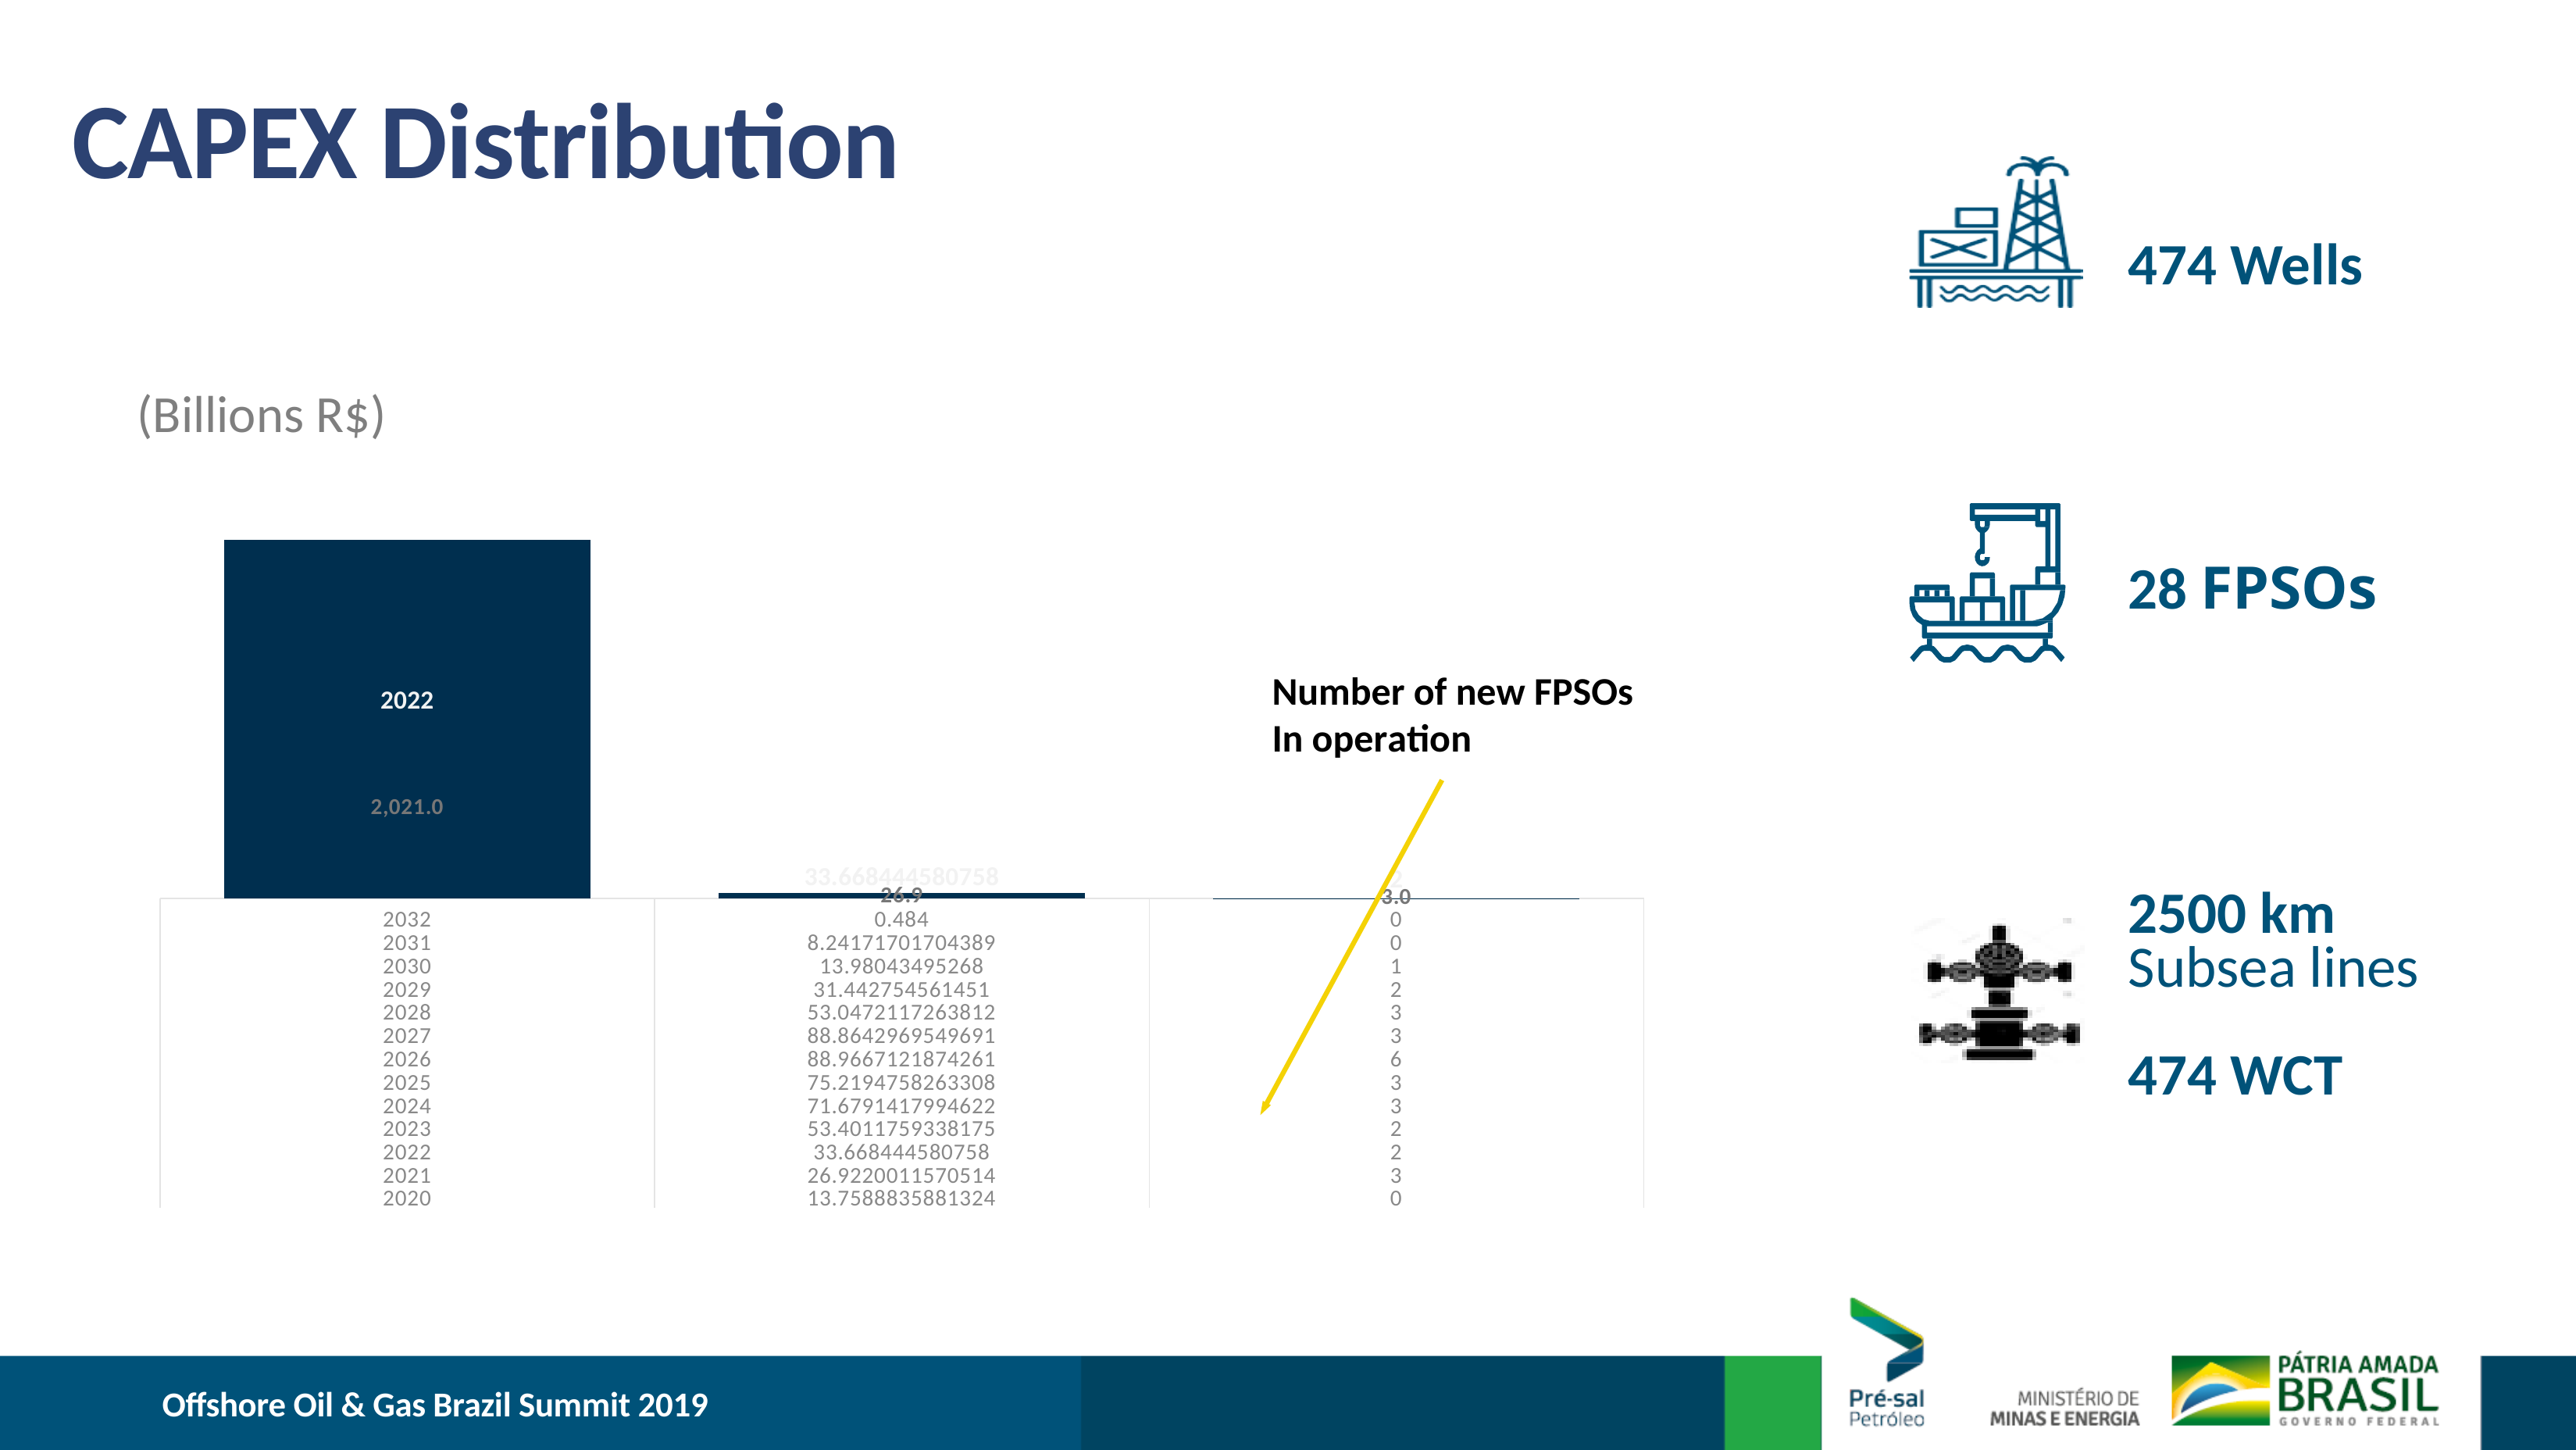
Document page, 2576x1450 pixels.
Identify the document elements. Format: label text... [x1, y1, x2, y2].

text_box 474 Wells 28 FPSOs 2500 km Subsea lines 474 WCT [2127, 26, 2450, 1111]
text_box (Billions R$) [125, 374, 401, 450]
text_box Offshore Oil & Gas Brazil Summit 2019 [160, 1388, 888, 1424]
text_box [1909, 503, 2066, 663]
text_box Number of new FPSOs In operation [1260, 659, 1647, 790]
text_box [1910, 157, 2083, 308]
text_box [1911, 919, 2085, 1062]
title CAPEX Distribution [60, 46, 1675, 245]
chart [129, 484, 1675, 1227]
